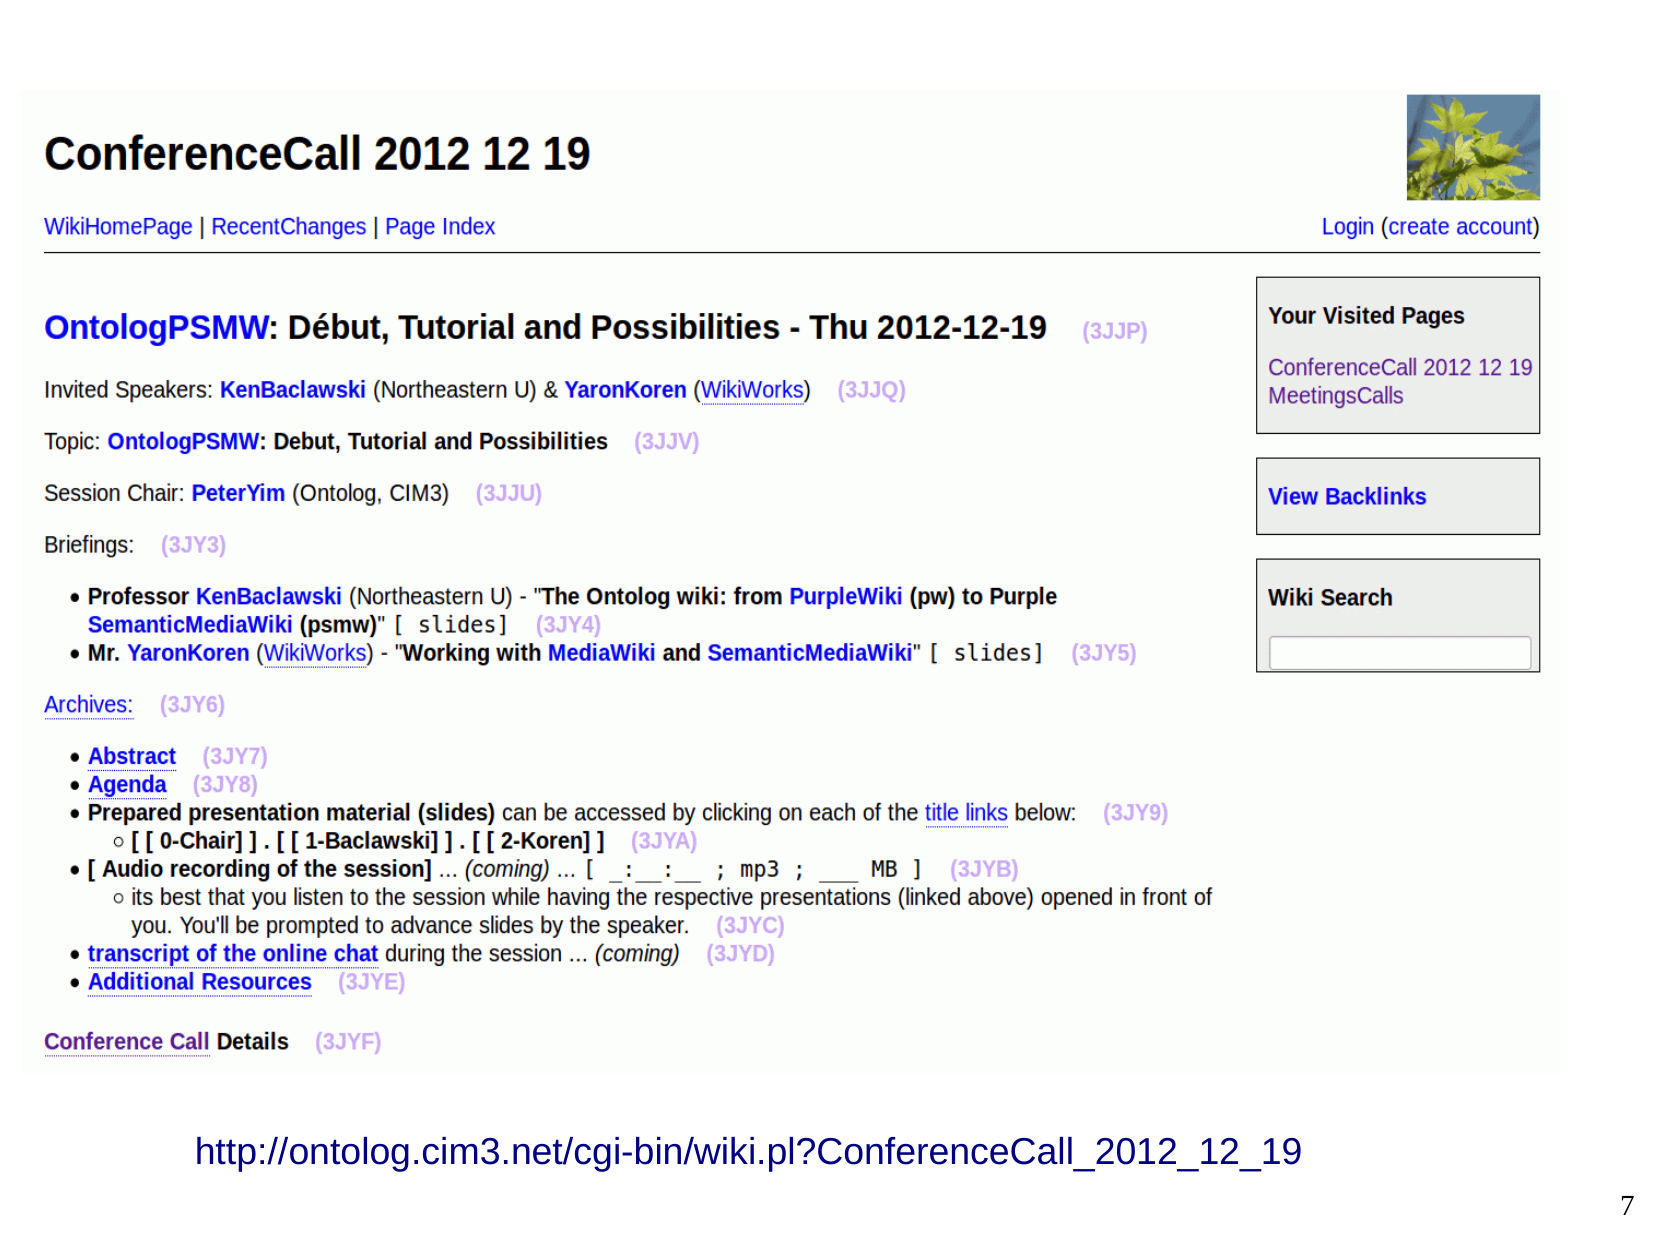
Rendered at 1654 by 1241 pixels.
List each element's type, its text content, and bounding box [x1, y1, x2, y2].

text_box http://ontolog.cim3.net/cgi-bin/wiki.pl?ConferenceCall_2012_12_19 [180, 1122, 1336, 1193]
picture [20, 90, 1561, 1073]
